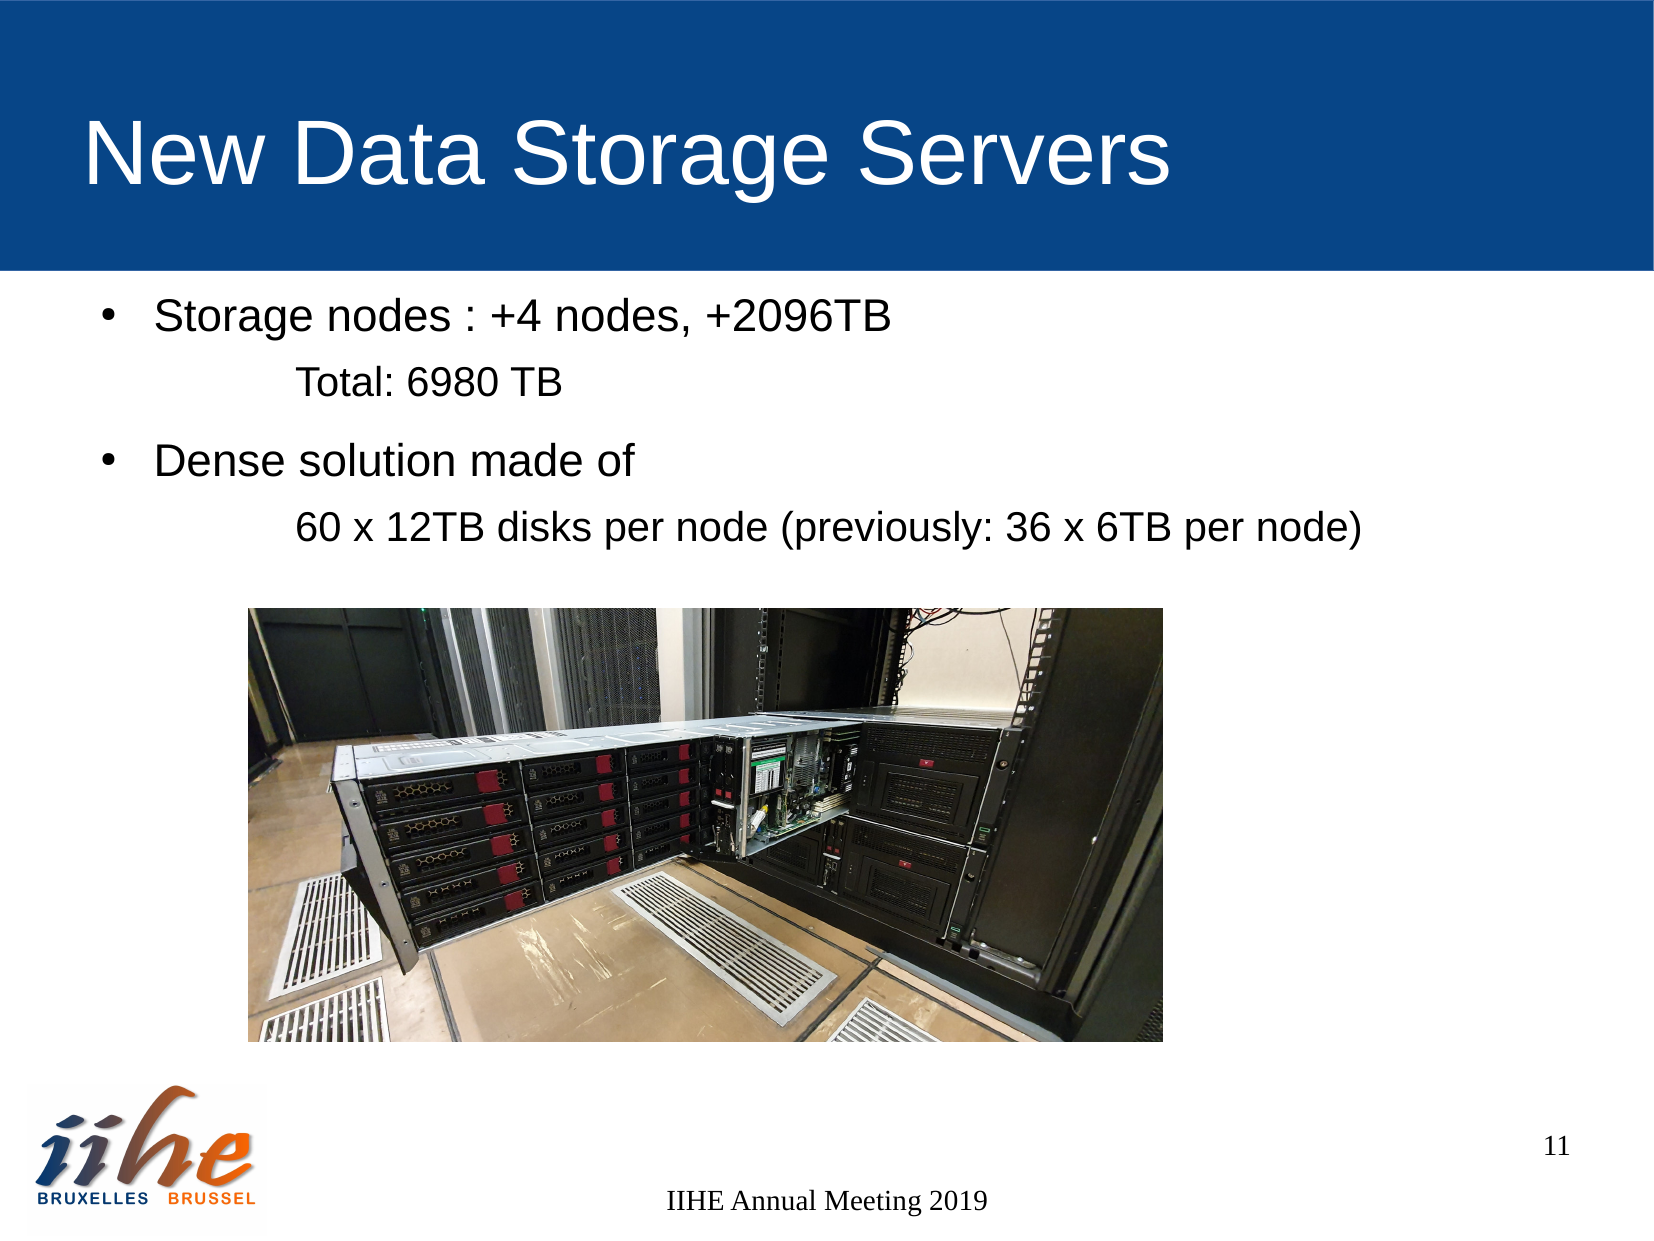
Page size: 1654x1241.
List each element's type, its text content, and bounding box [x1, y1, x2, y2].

picture [248, 608, 1163, 1042]
list Storage nodes : +4 nodes, +2096TB Total: 6980 TB Dense solution made of 60 x 12TB disks per node (previously: 36 x 6TB per node) [82, 290, 1626, 1010]
picture [27, 1084, 267, 1236]
title New Data Storage Servers [82, 49, 1571, 257]
